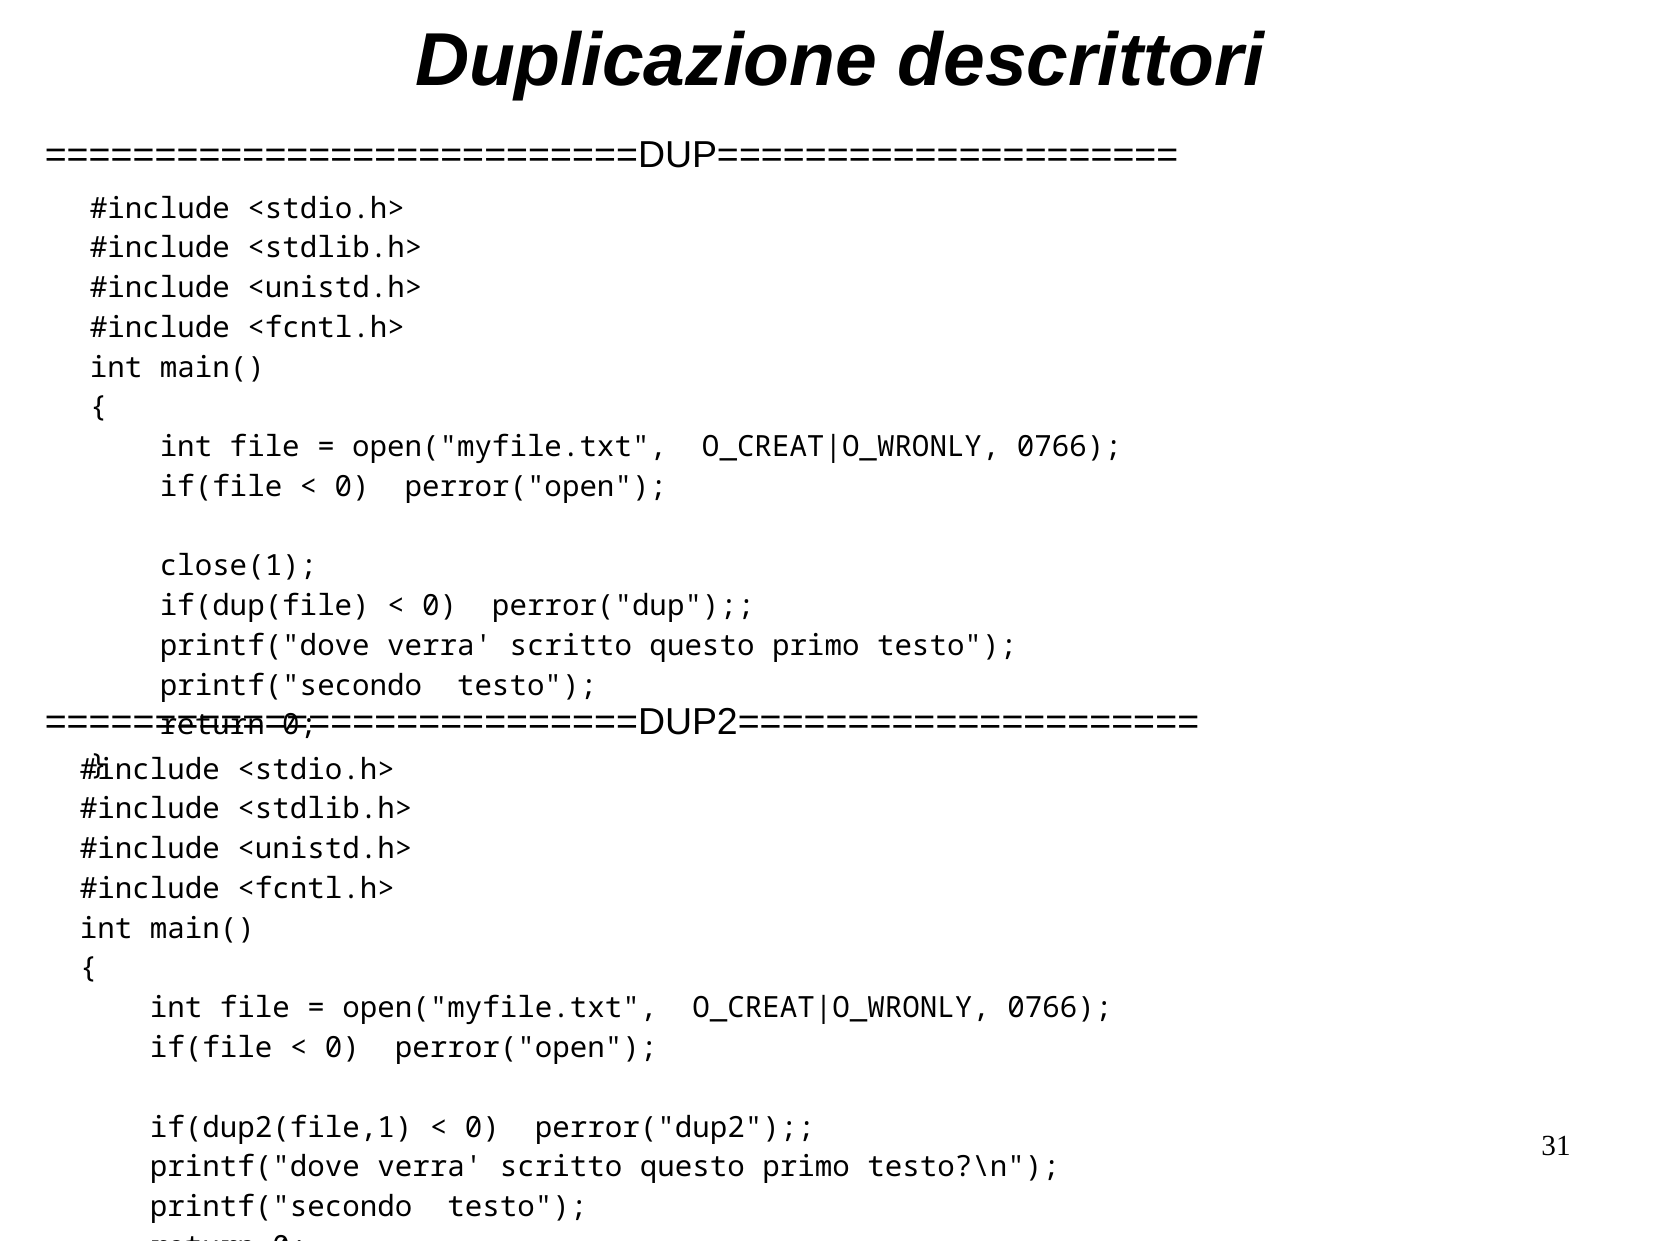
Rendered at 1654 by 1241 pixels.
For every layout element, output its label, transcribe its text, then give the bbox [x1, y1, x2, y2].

title Duplicazione descrittori [82, 3, 1571, 210]
text_box ===========================DUP===================== [30, 125, 1486, 183]
text_box ===========================DUP2===================== [30, 692, 1486, 750]
text_box #include <stdio.h> #include <stdlib.h> #include <unistd.h> #include <fcntl.h> int main() { int file = open("myfile.txt", O_CREAT|O_WRONLY, 0766); if(file < 0) perror("open"); close(1); if(dup(file) < 0) perror("dup");; printf("dove verra' scritto questo primo testo"); printf("secondo testo"); return 0; } [75, 183, 1411, 692]
text_box #include <stdio.h> #include <stdlib.h> #include <unistd.h> #include <fcntl.h> int main() { int file = open("myfile.txt", O_CREAT|O_WRONLY, 0766); if(file < 0) perror("open"); if(dup2(file,1) < 0) perror("dup2");; printf("dove verra' scritto questo primo testo?\n"); printf("secondo testo"); return 0; } [64, 740, 1636, 1232]
